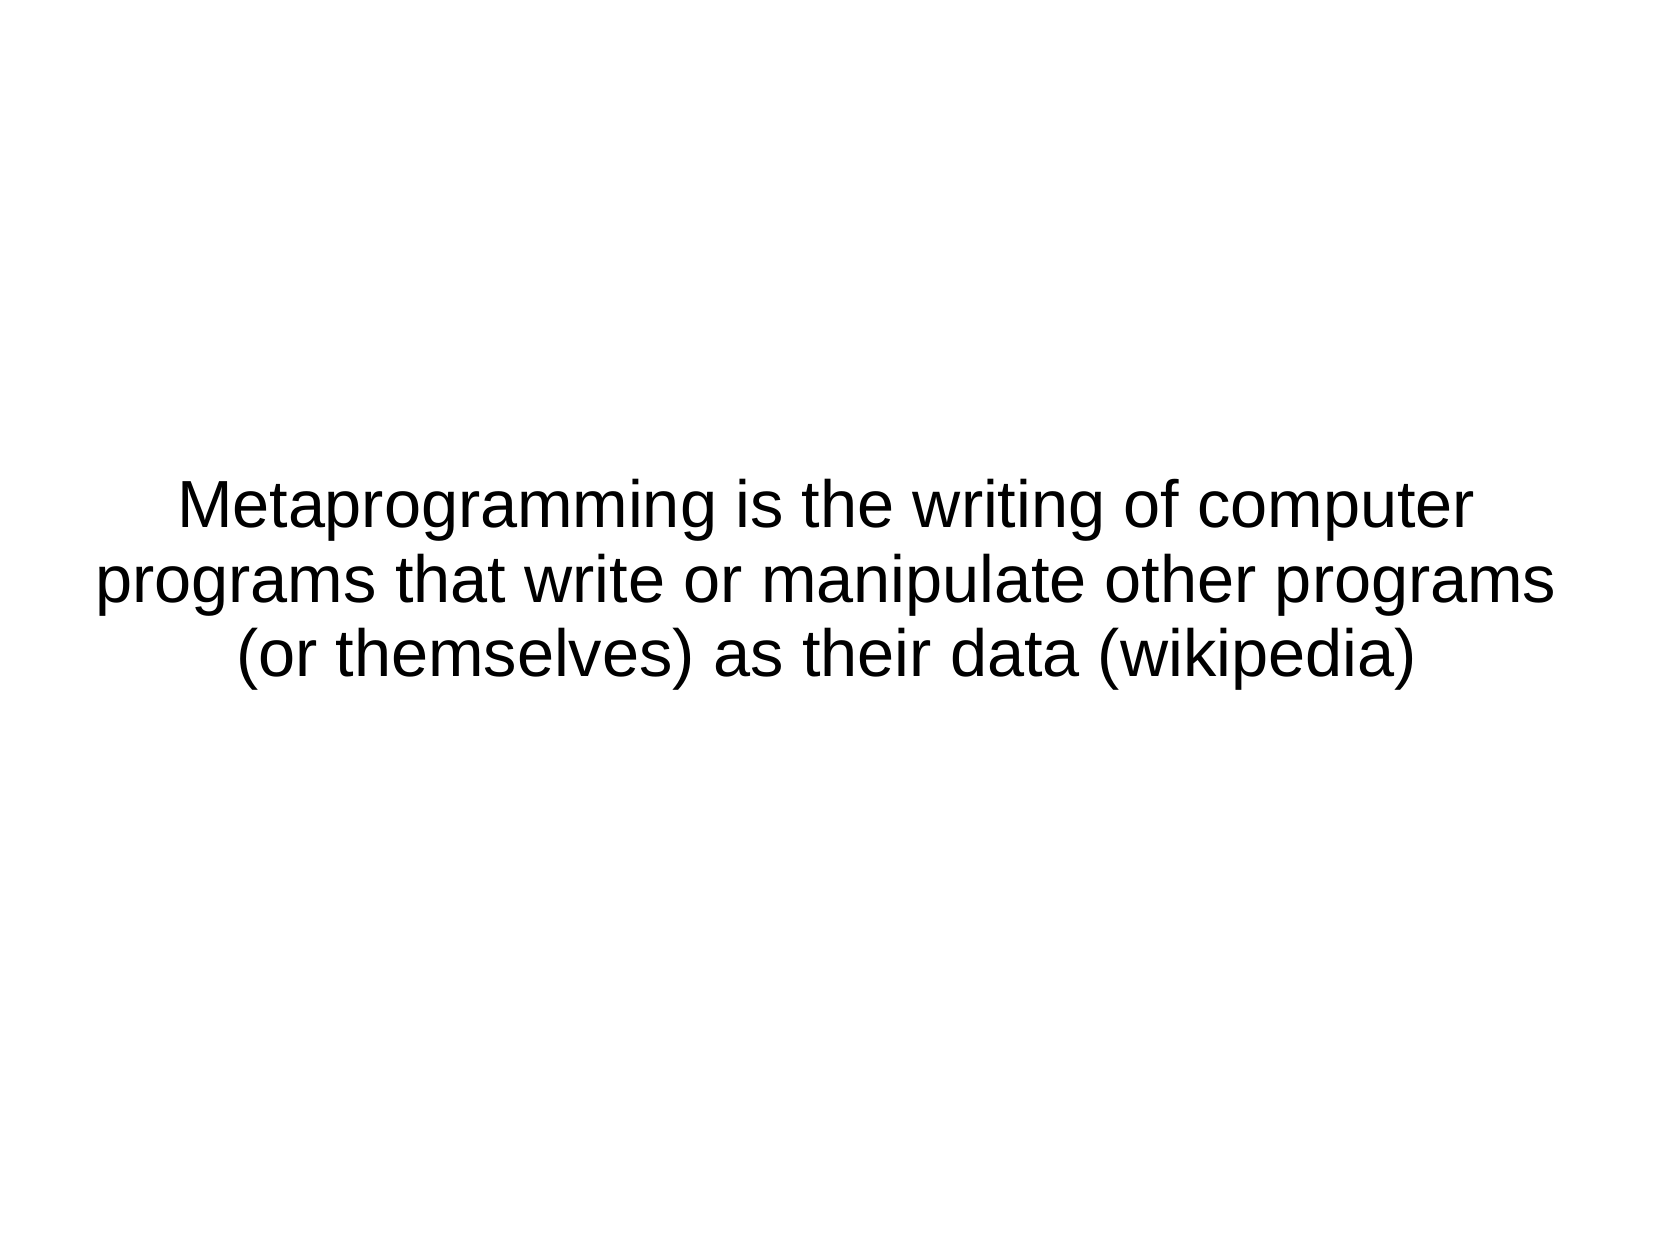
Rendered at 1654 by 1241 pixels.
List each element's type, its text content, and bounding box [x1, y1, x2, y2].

subtitle Metaprogramming is the writing of computer programs that write or manipulate other programs (or themselves) as their data (wikipedia) [82, 56, 1571, 1102]
